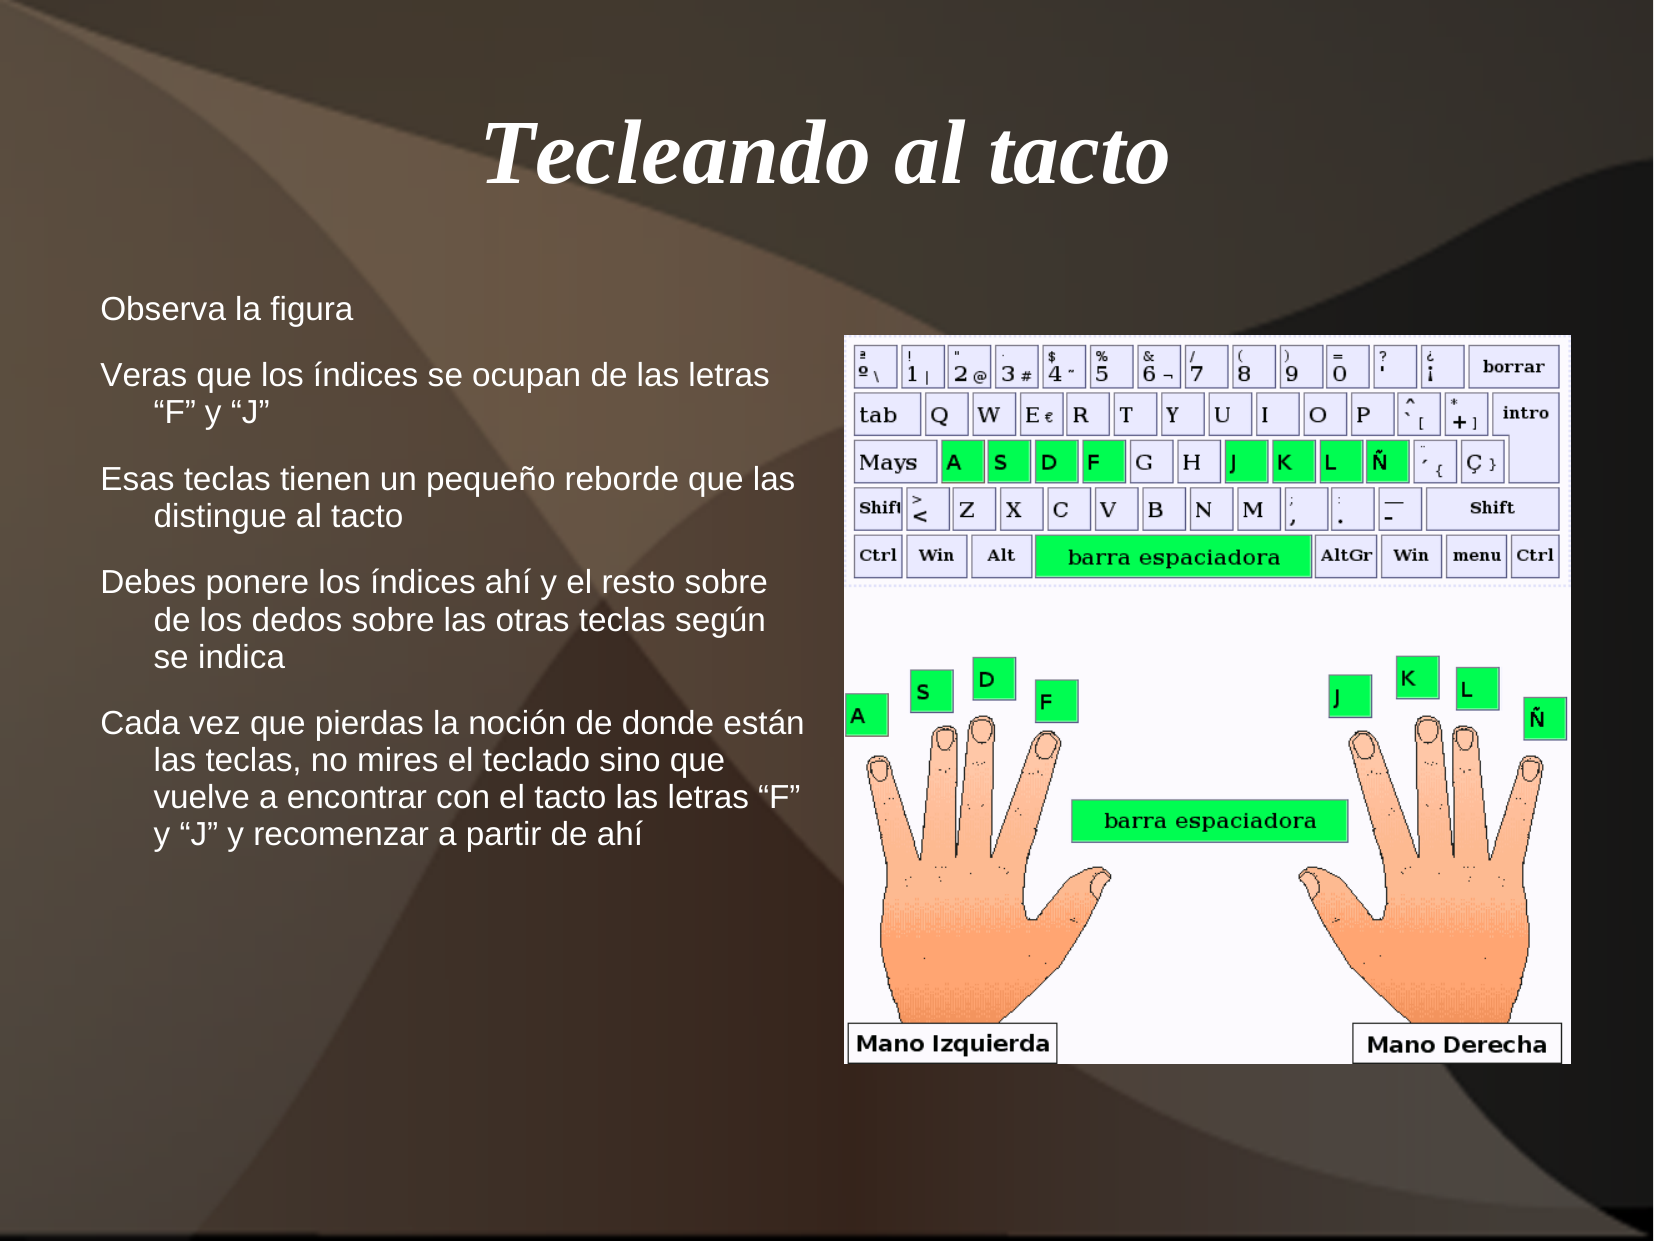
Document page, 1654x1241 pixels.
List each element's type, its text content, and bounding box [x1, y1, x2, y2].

picture [0, 0, 1654, 1241]
list Observa la figura Veras que los índices se ocupan de las letras “F” y “J” Esas teclas tienen un pequeño reborde que las distingue al tacto Debes ponere los índices ahí y el resto sobre de los dedos sobre las otras teclas según se indica Cada vez que pierdas la noción de donde están las teclas, no mires el teclado sino que vuelve a encontrar con el tacto las letras “F” y “J” y recomenzar a partir de ahí [82, 290, 809, 1109]
title Tecleando al tacto [82, 49, 1571, 257]
